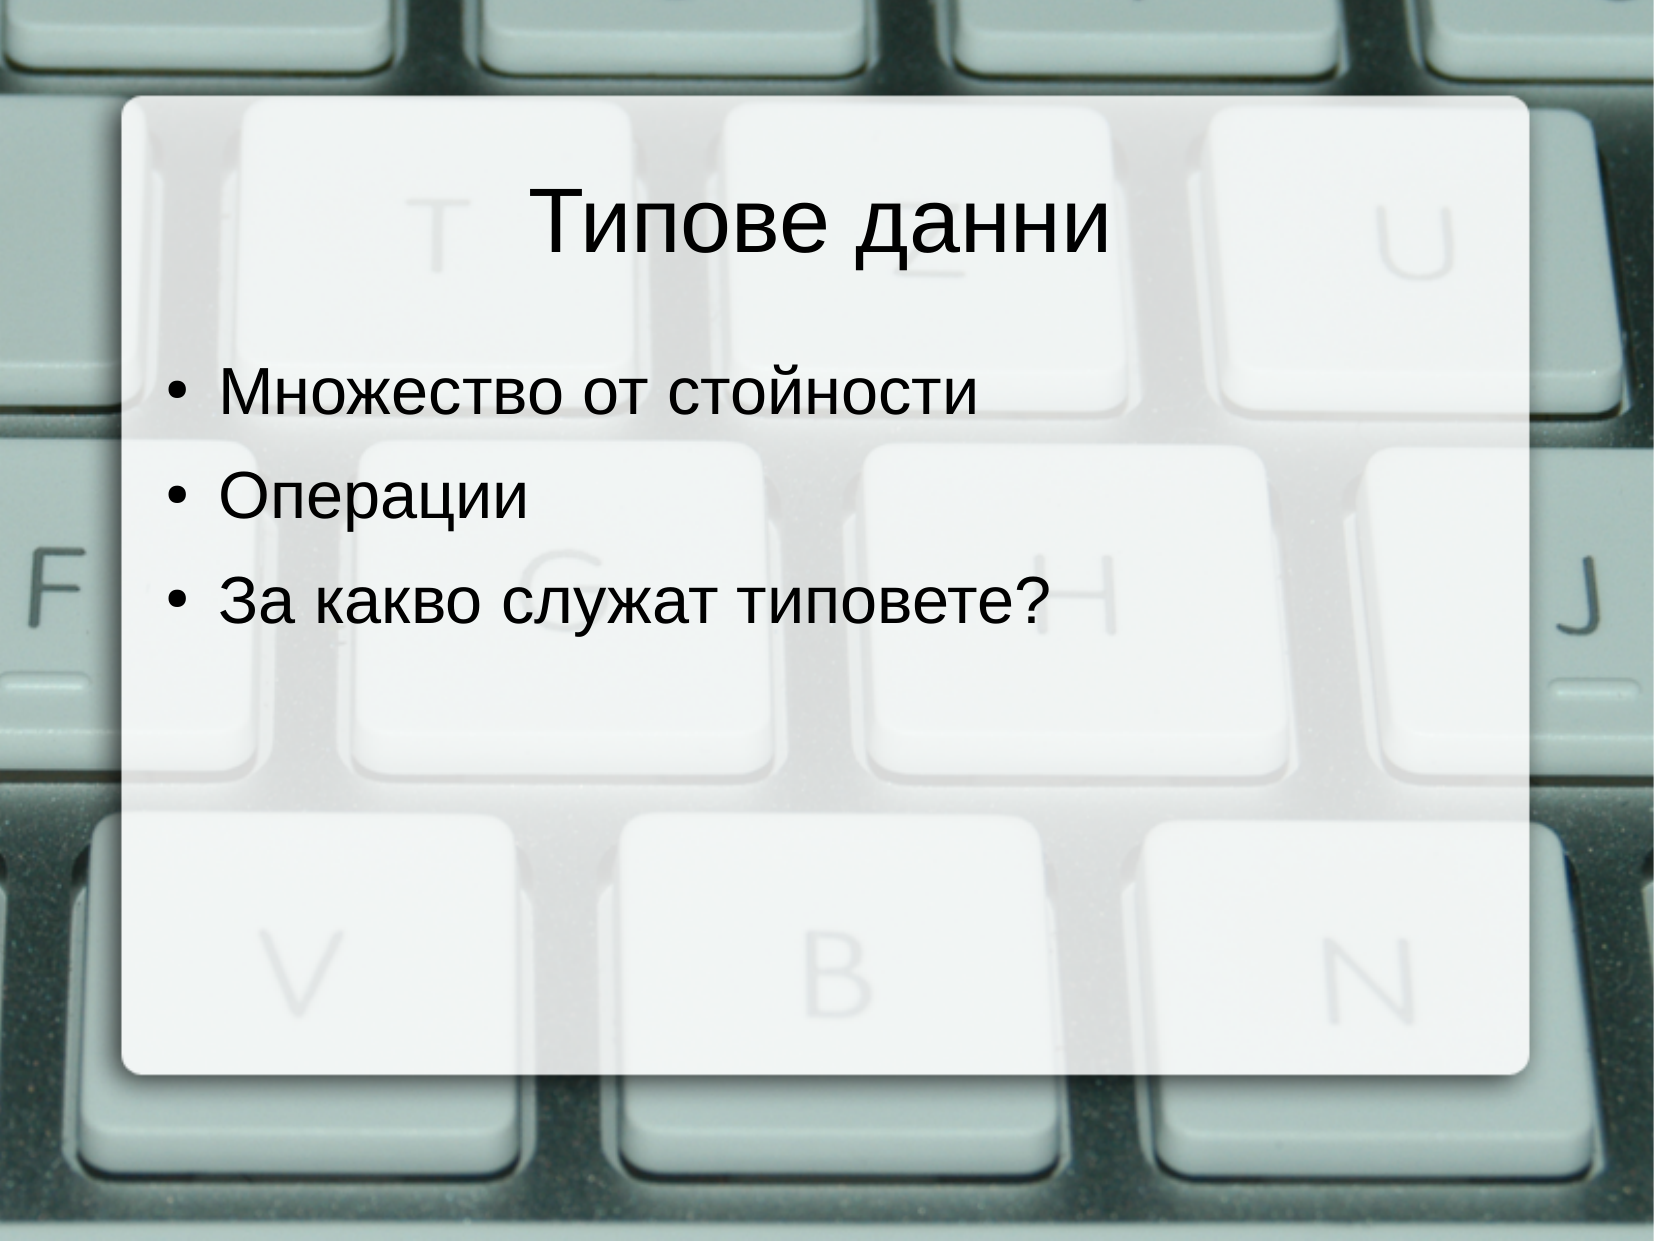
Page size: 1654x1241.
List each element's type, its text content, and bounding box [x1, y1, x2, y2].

title Типове данни [135, 117, 1506, 325]
list Множество от стойности Операции За какво служат типовете? [147, 354, 1506, 1074]
picture [0, 0, 1654, 1241]
